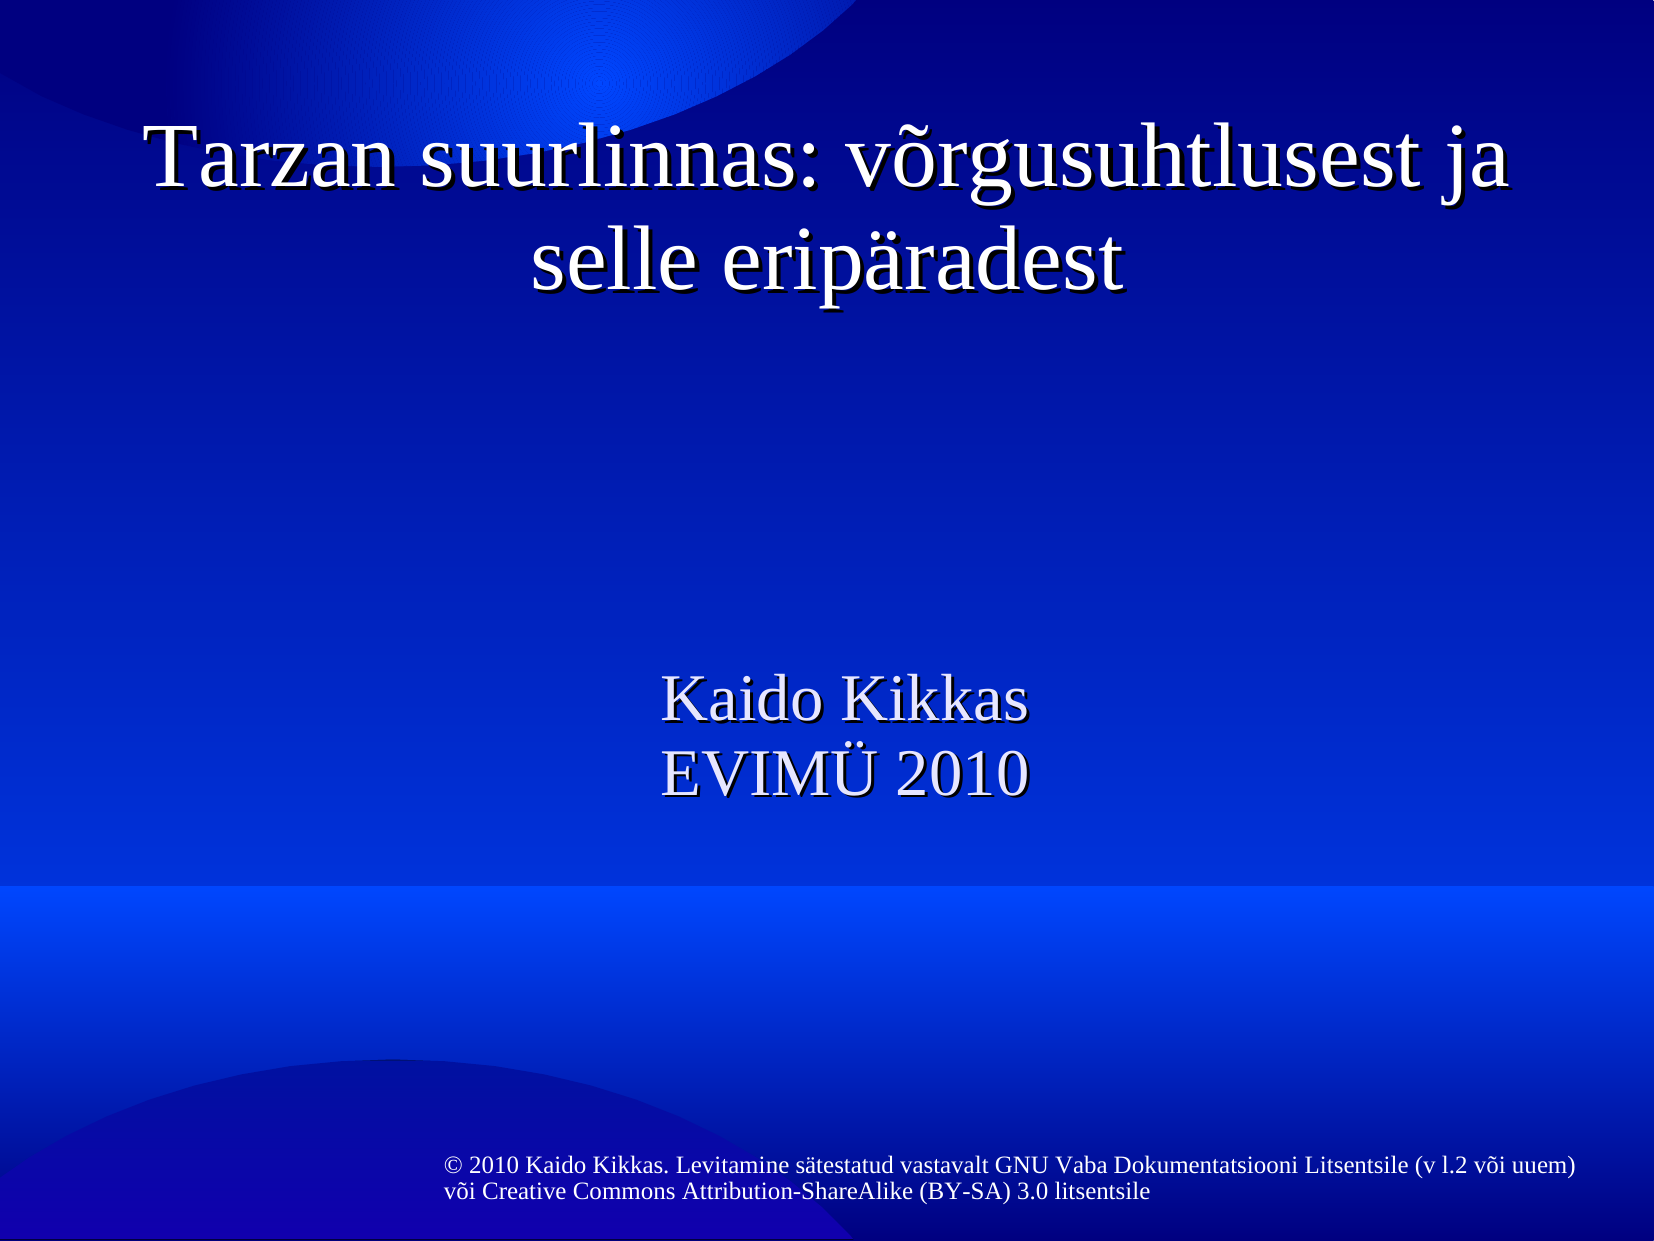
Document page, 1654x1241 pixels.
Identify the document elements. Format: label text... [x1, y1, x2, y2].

title Tarzan suurlinnas: võrgusuhtlusest ja selle eripäradest [121, 102, 1534, 311]
text_box © 2010 Kaido Kikkas. Levitamine sätestatud vastavalt GNU Vaba Dokumentatsiooni Litsentsile (v l.2 või uuem) või Creative Commons Attribution-ShareAlike (BY-SA) 3.0 litsentsile‏ [443, 1153, 1595, 1182]
subtitle Kaido Kikkas EVIMÜ 2010 [121, 344, 1534, 1127]
